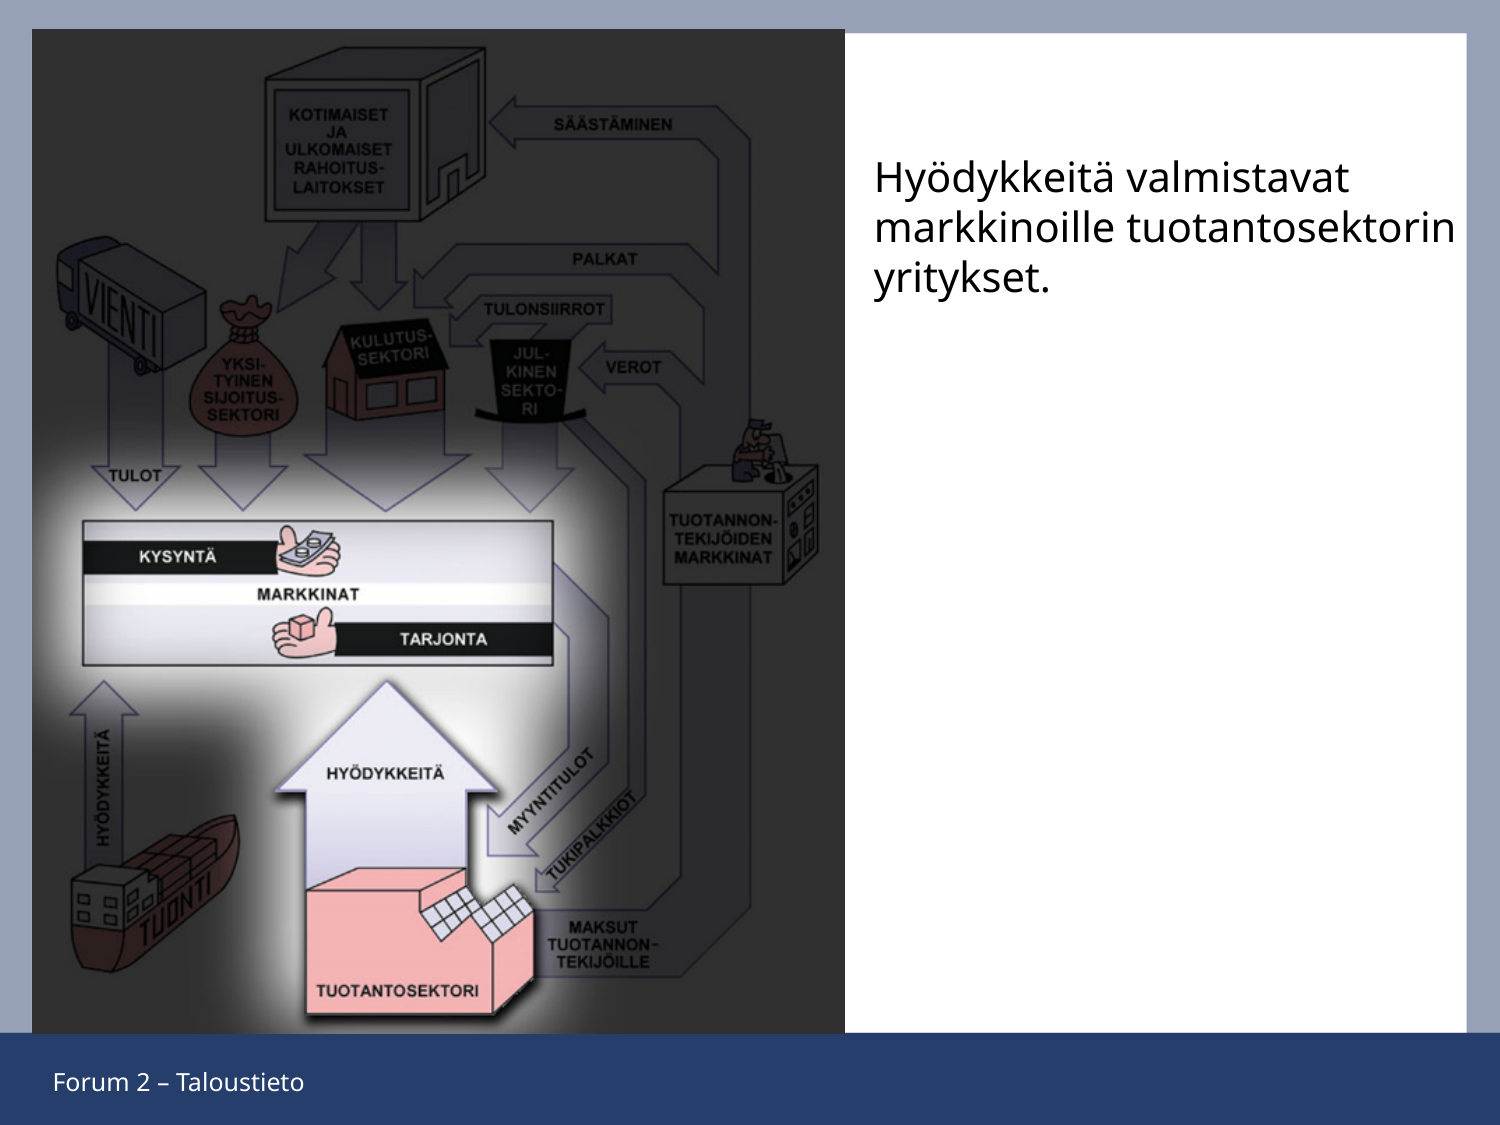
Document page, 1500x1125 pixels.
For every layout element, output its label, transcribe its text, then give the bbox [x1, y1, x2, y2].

picture [0, 0, 1500, 1125]
list Hyödykkeitä valmistavat markkinoille tuotantosektorin yritykset. [845, 136, 1500, 670]
